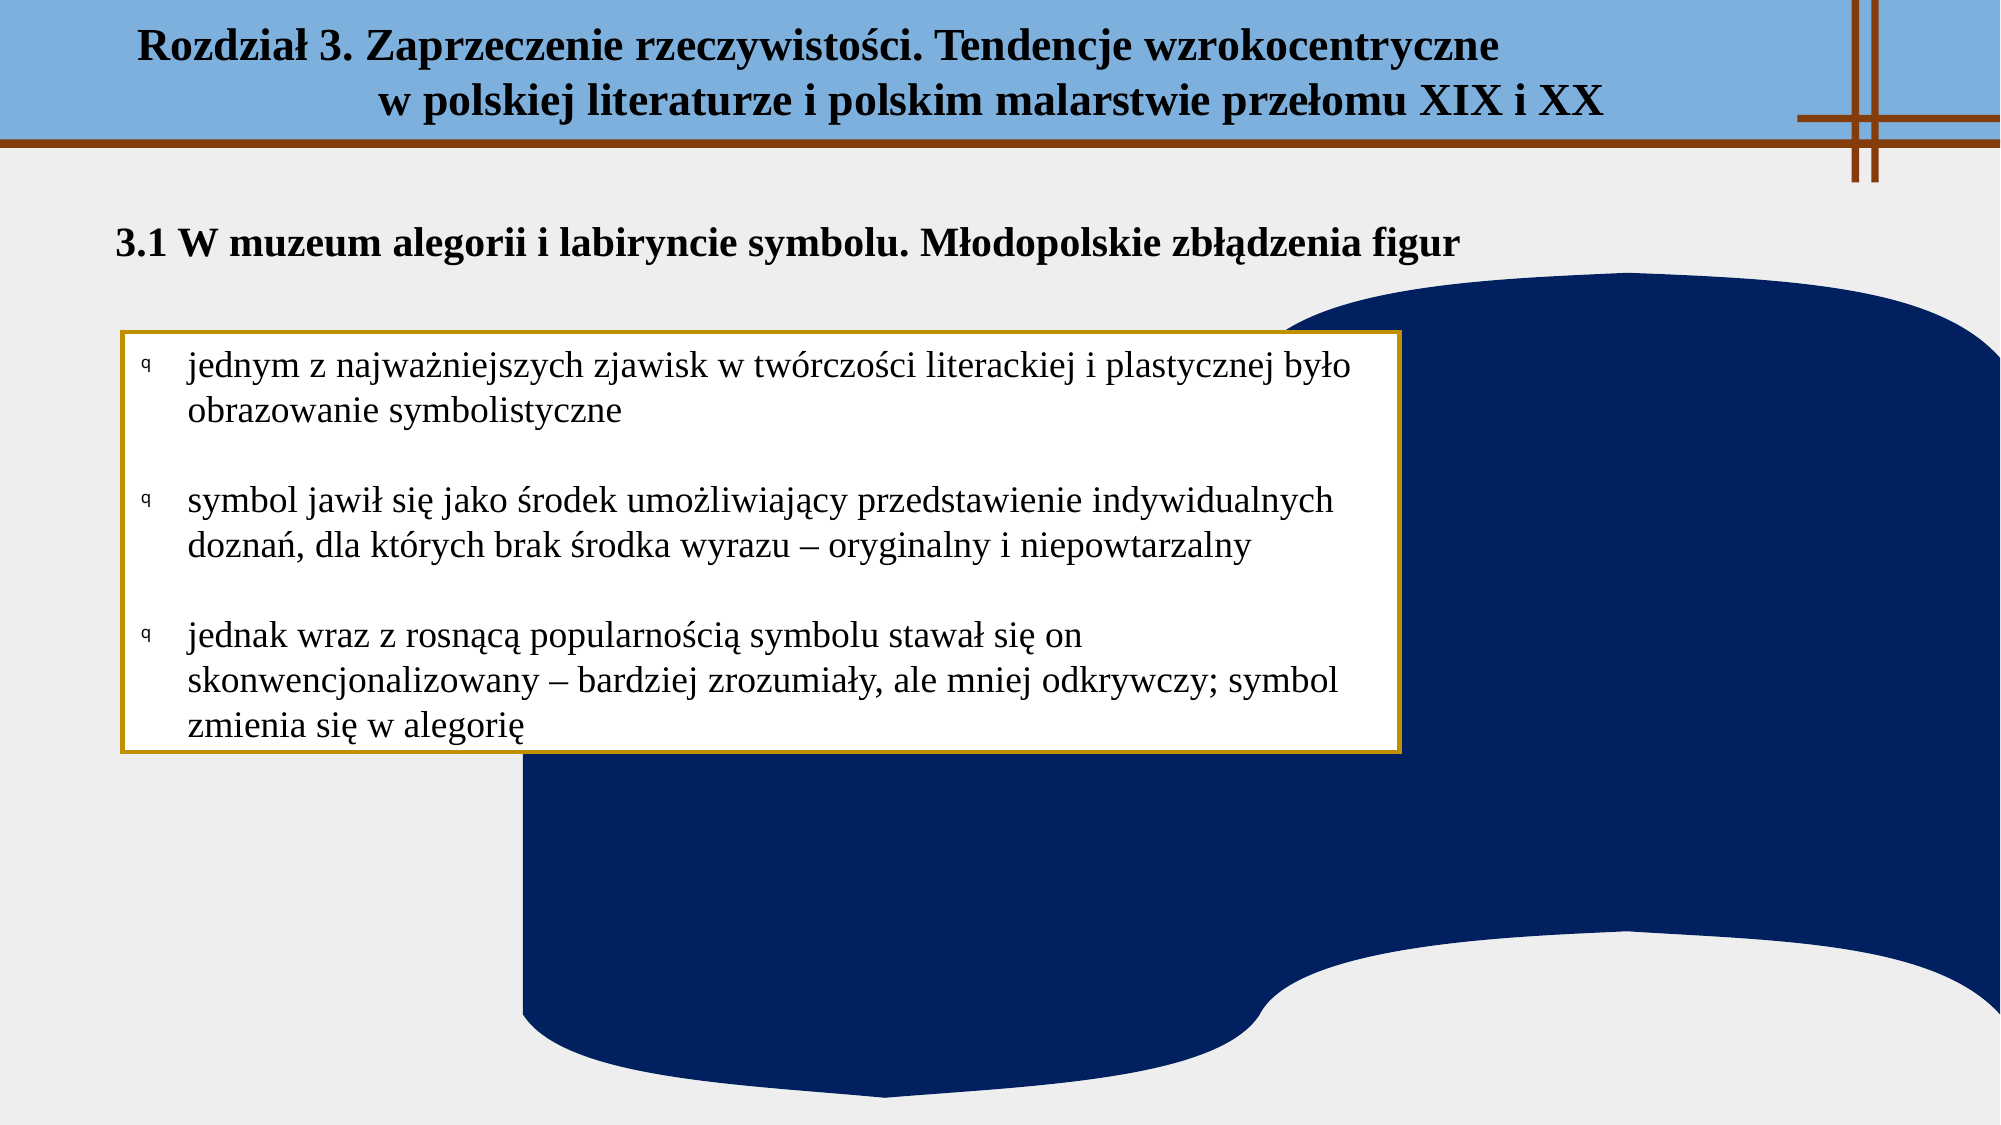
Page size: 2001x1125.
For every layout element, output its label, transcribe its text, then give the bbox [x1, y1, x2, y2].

text_box [522, 272, 2001, 1098]
text_box Rozdział 3. Zaprzeczenie rzeczywistości. Tendencje wzrokocentryczne w polskiej literaturze i polskim malarstwie przełomu XIX i XX [122, 7, 1810, 132]
text_box 3.1 W muzeum alegorii i labiryncie symbolu. Młodopolskie zbłądzenia figur [100, 207, 1483, 273]
text_box [0, 0, 2001, 183]
text_box jednym z najważniejszych zjawisk w twórczości literackiej i plastycznej było obrazowanie symbolistyczne symbol jawił się jako środek umożliwiający przedstawienie indywidualnych doznań, dla których brak środka wyrazu – oryginalny i niepowtarzalny jednak wraz z rosnącą popularnością symbolu stawał się on skonwencjonalizowany – bardziej zrozumiały, ale mniej odkrywczy; symbol zmienia się w alegorię [122, 332, 1400, 752]
